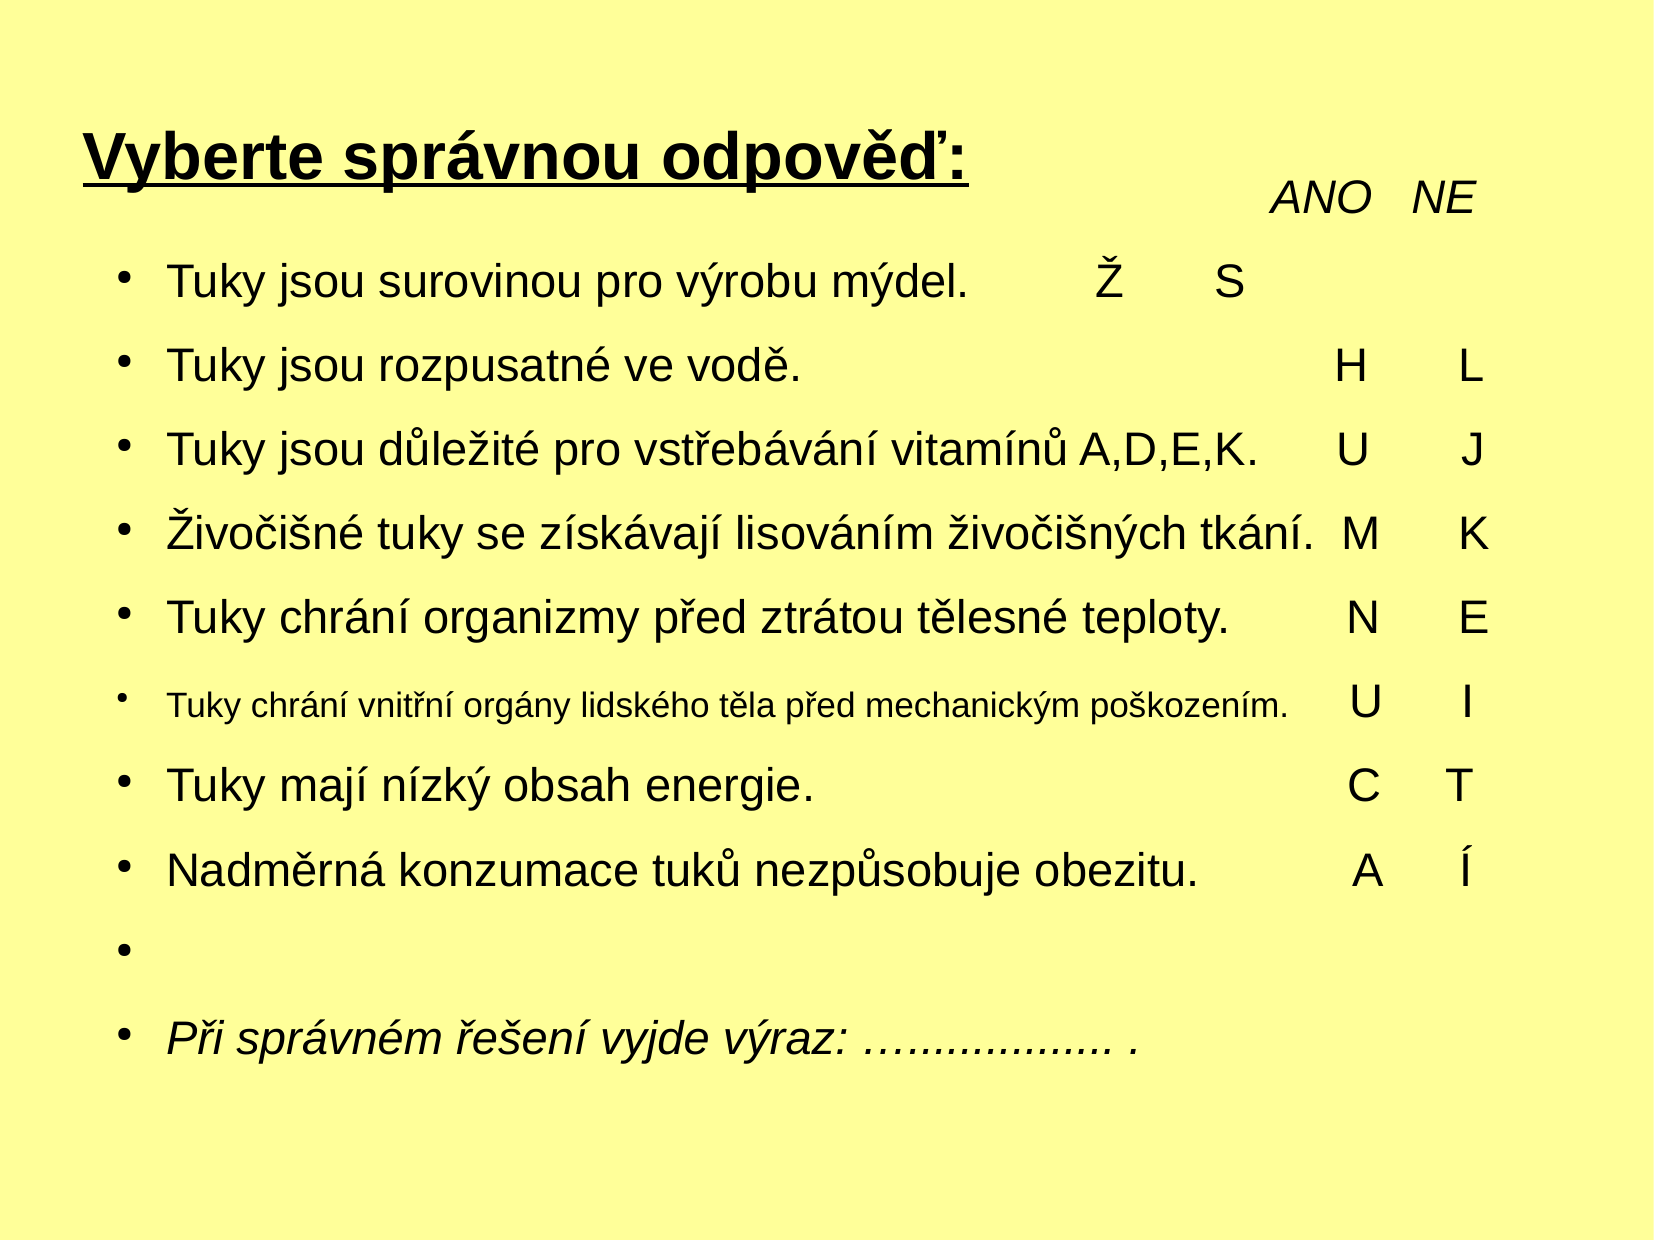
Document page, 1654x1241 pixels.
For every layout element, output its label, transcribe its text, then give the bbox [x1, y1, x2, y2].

list ANO NE Tuky jsou surovinou pro výrobu mýdel. Ž S Tuky jsou rozpusatné ve vodě. H L Tuky jsou důležité pro vstřebávání vitamínů A,D,E,K. U J Živočišné tuky se získávají lisováním živočišných tkání. M K Tuky chrání organizmy před ztrátou tělesné teploty. N E Tuky chrání vnitřní orgány lidského těla před mechanickým poškozením. U I Tuky mají nízký obsah energie. C T Nadměrná konzumace tuků nezpůsobuje obezitu. A Í Při správném řešení vyjde výraz: …................ . [82, 166, 1571, 1074]
title Vyberte správnou odpověď: [82, 49, 1571, 166]
